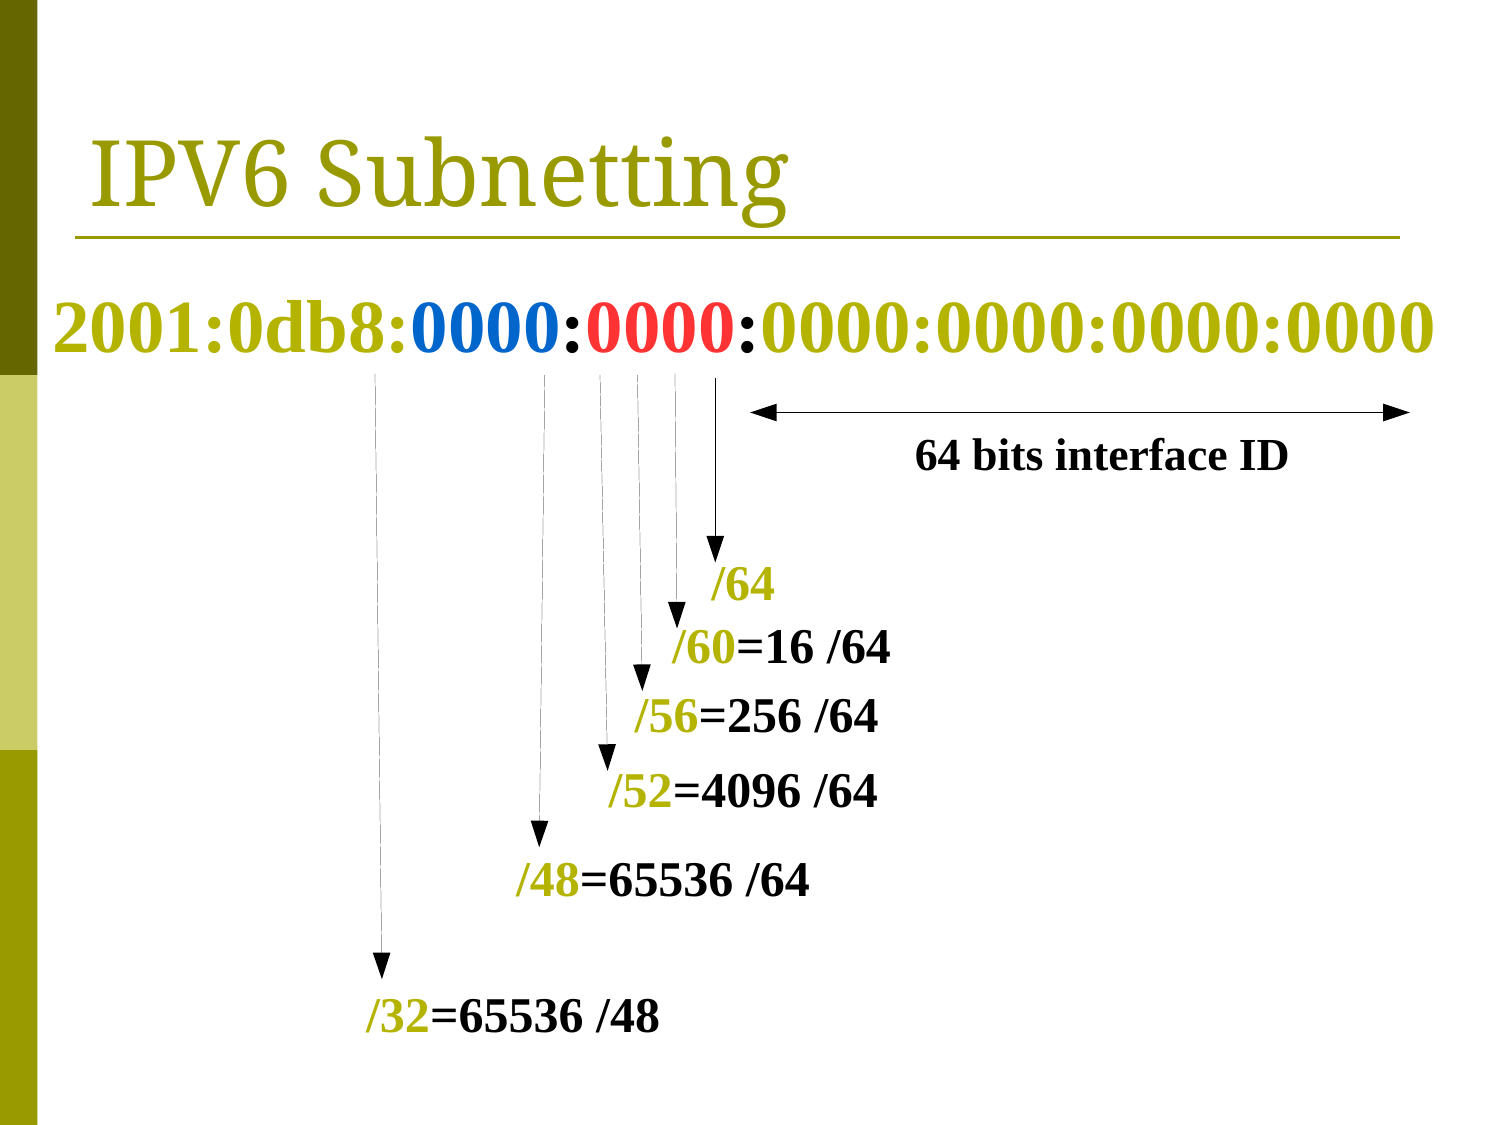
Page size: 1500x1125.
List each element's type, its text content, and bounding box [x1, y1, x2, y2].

text_box 2001:0db8:0000:0000:0000:0000:0000:0000 [37, 270, 1451, 376]
text_box /60=16 /64 [657, 605, 906, 681]
text_box /52=4096 /64 [594, 750, 893, 826]
text_box /56=256 /64 [619, 675, 894, 788]
text_box /32=65536 /48 [351, 975, 676, 1051]
text_box /48=65536 /64 [501, 839, 826, 914]
text_box 64 bits interface ID [900, 417, 1305, 488]
title IPV6 Subnetting [75, 45, 1426, 233]
text_box /64 [696, 542, 791, 618]
